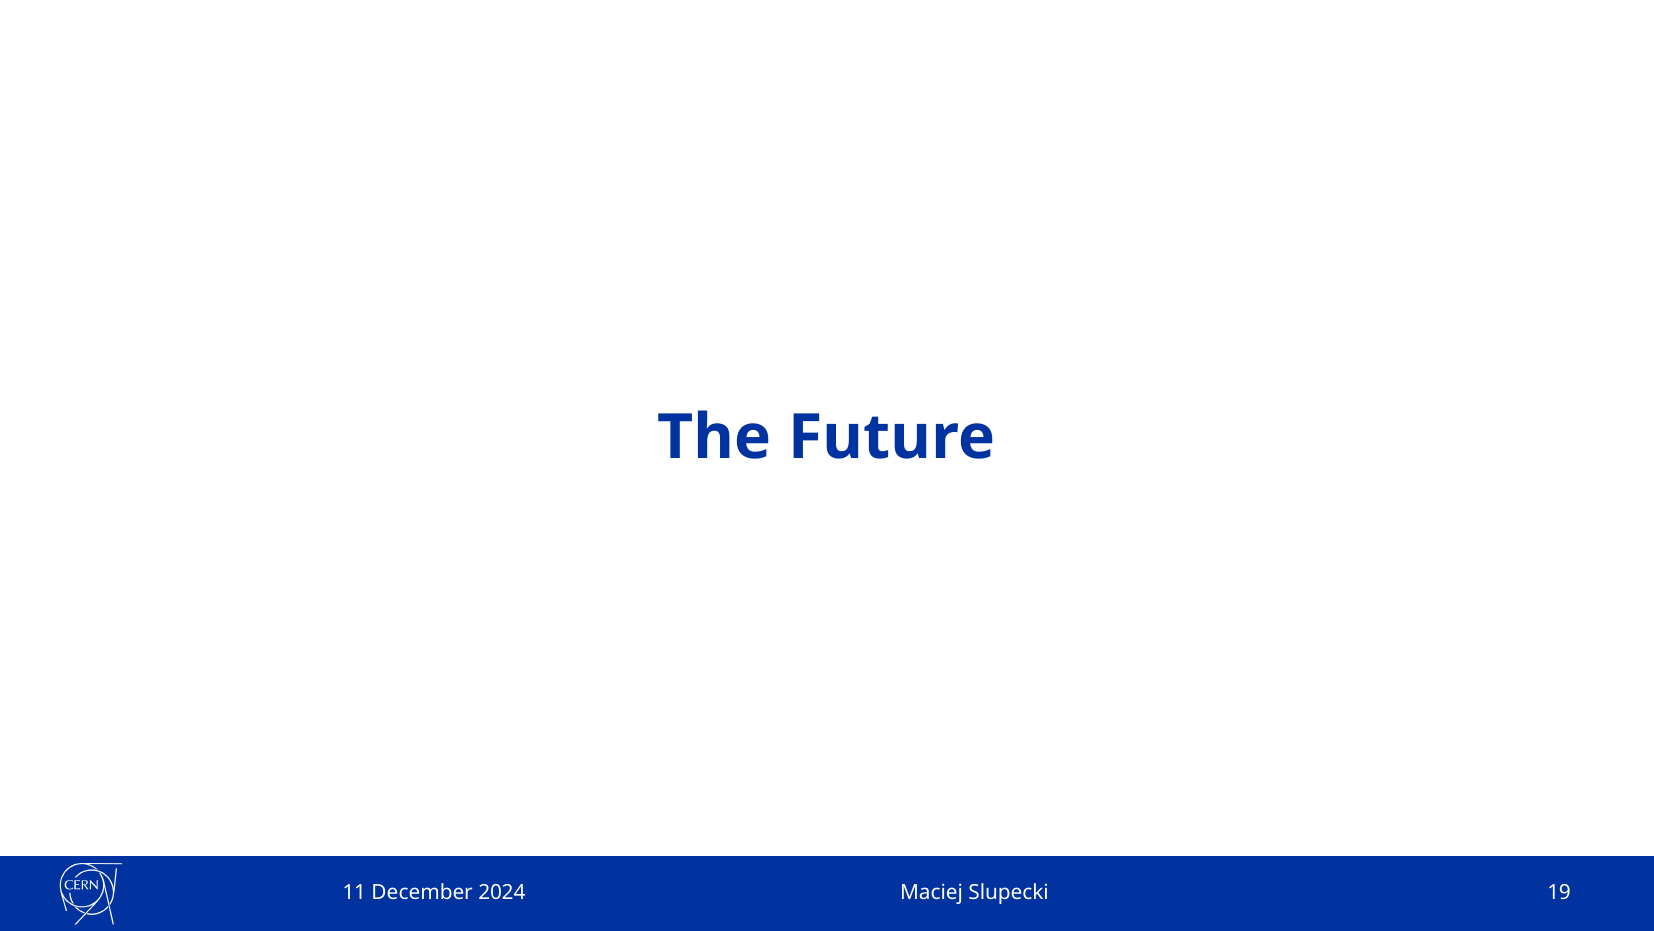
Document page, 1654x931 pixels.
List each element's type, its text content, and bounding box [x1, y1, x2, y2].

title The Future [82, 391, 1571, 547]
picture [56, 859, 127, 928]
